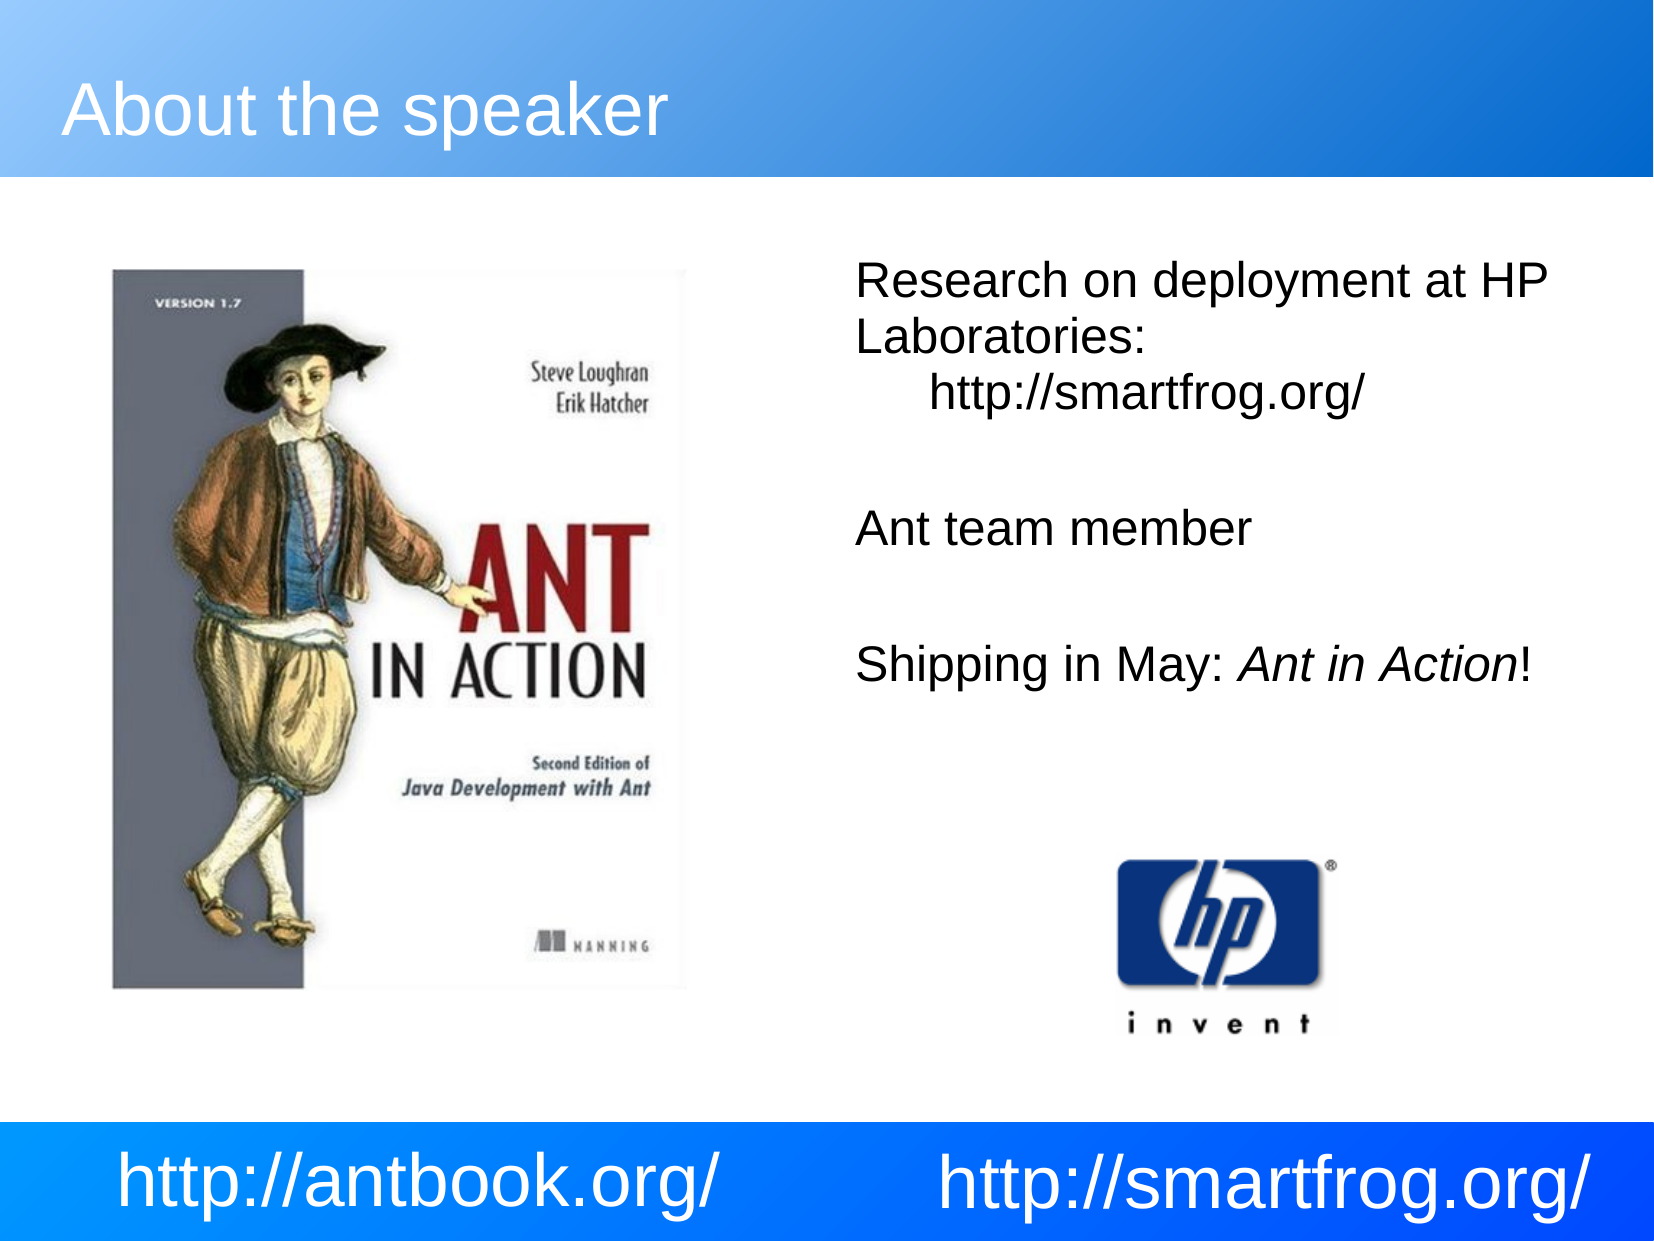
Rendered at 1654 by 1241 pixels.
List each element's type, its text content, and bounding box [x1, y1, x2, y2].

title http://antbook.org/ [115, 1136, 721, 1225]
title About the speaker [61, 39, 1388, 180]
picture [1115, 853, 1339, 1036]
list Research on deployment at HP Laboratories: http://smartfrog.org/ Ant team member Shipping in May: Ant in Action! [826, 230, 1622, 1072]
picture [40, 269, 762, 991]
title http://smartfrog.org/ [937, 1137, 1592, 1227]
